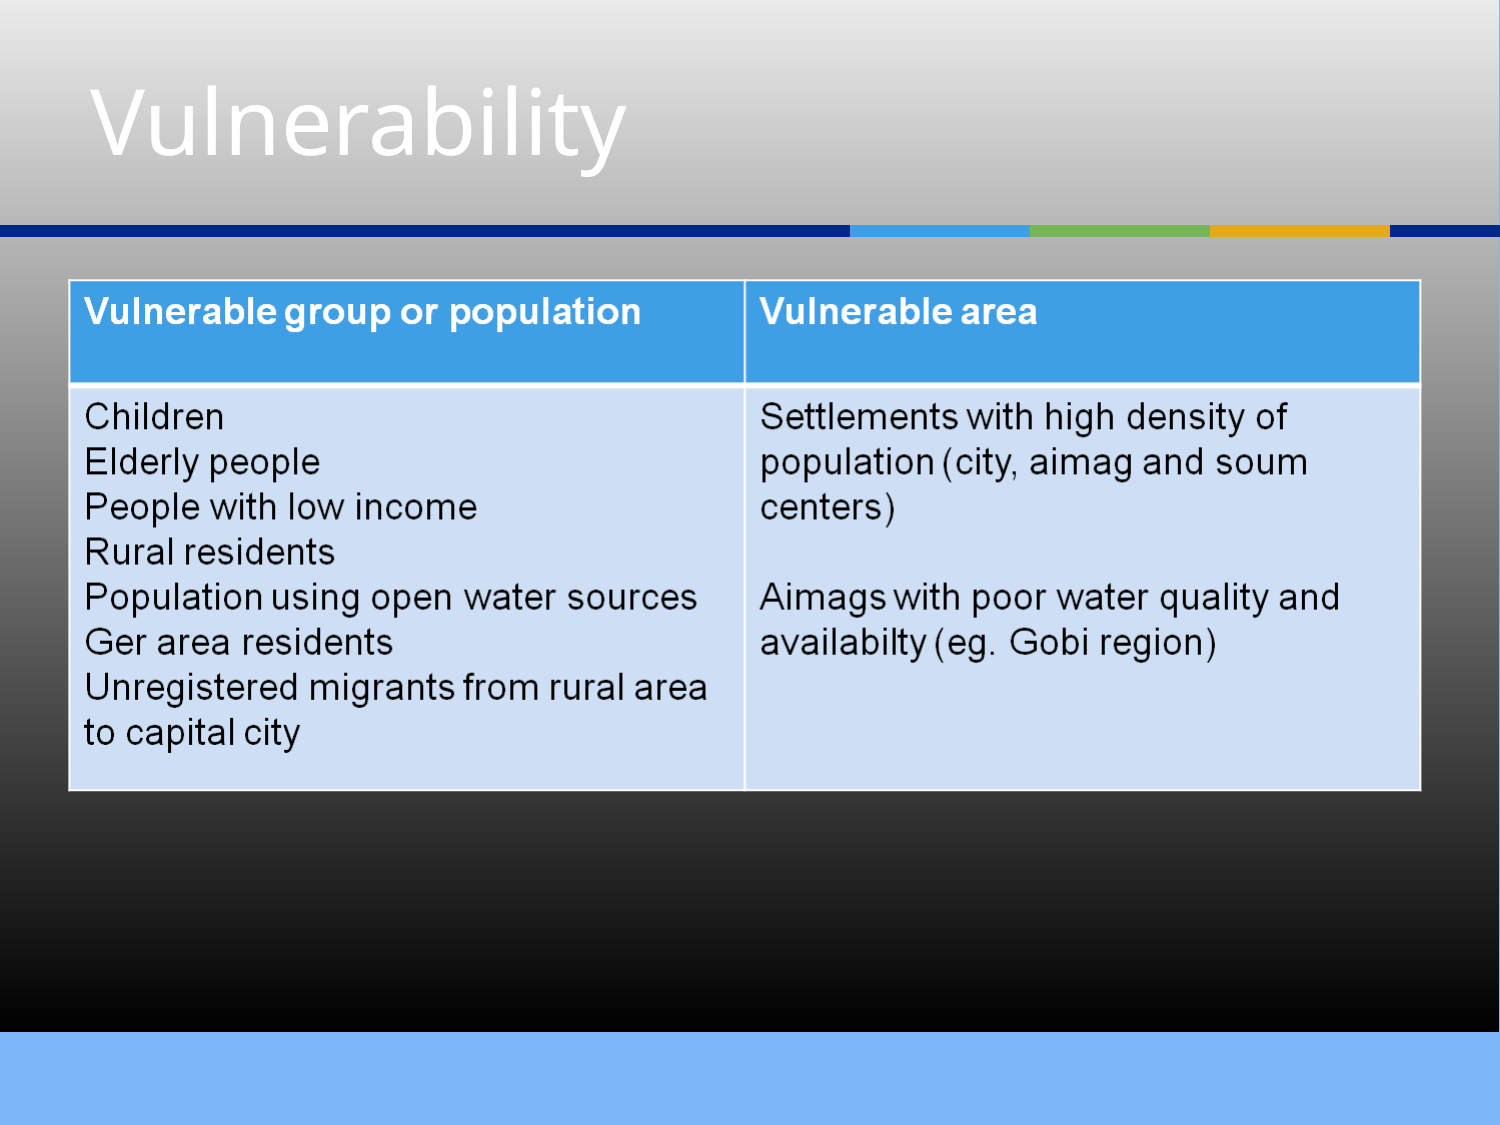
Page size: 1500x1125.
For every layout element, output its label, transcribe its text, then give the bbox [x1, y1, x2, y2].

picture [57, 268, 1432, 802]
title Vulnerability [75, 24, 1426, 213]
